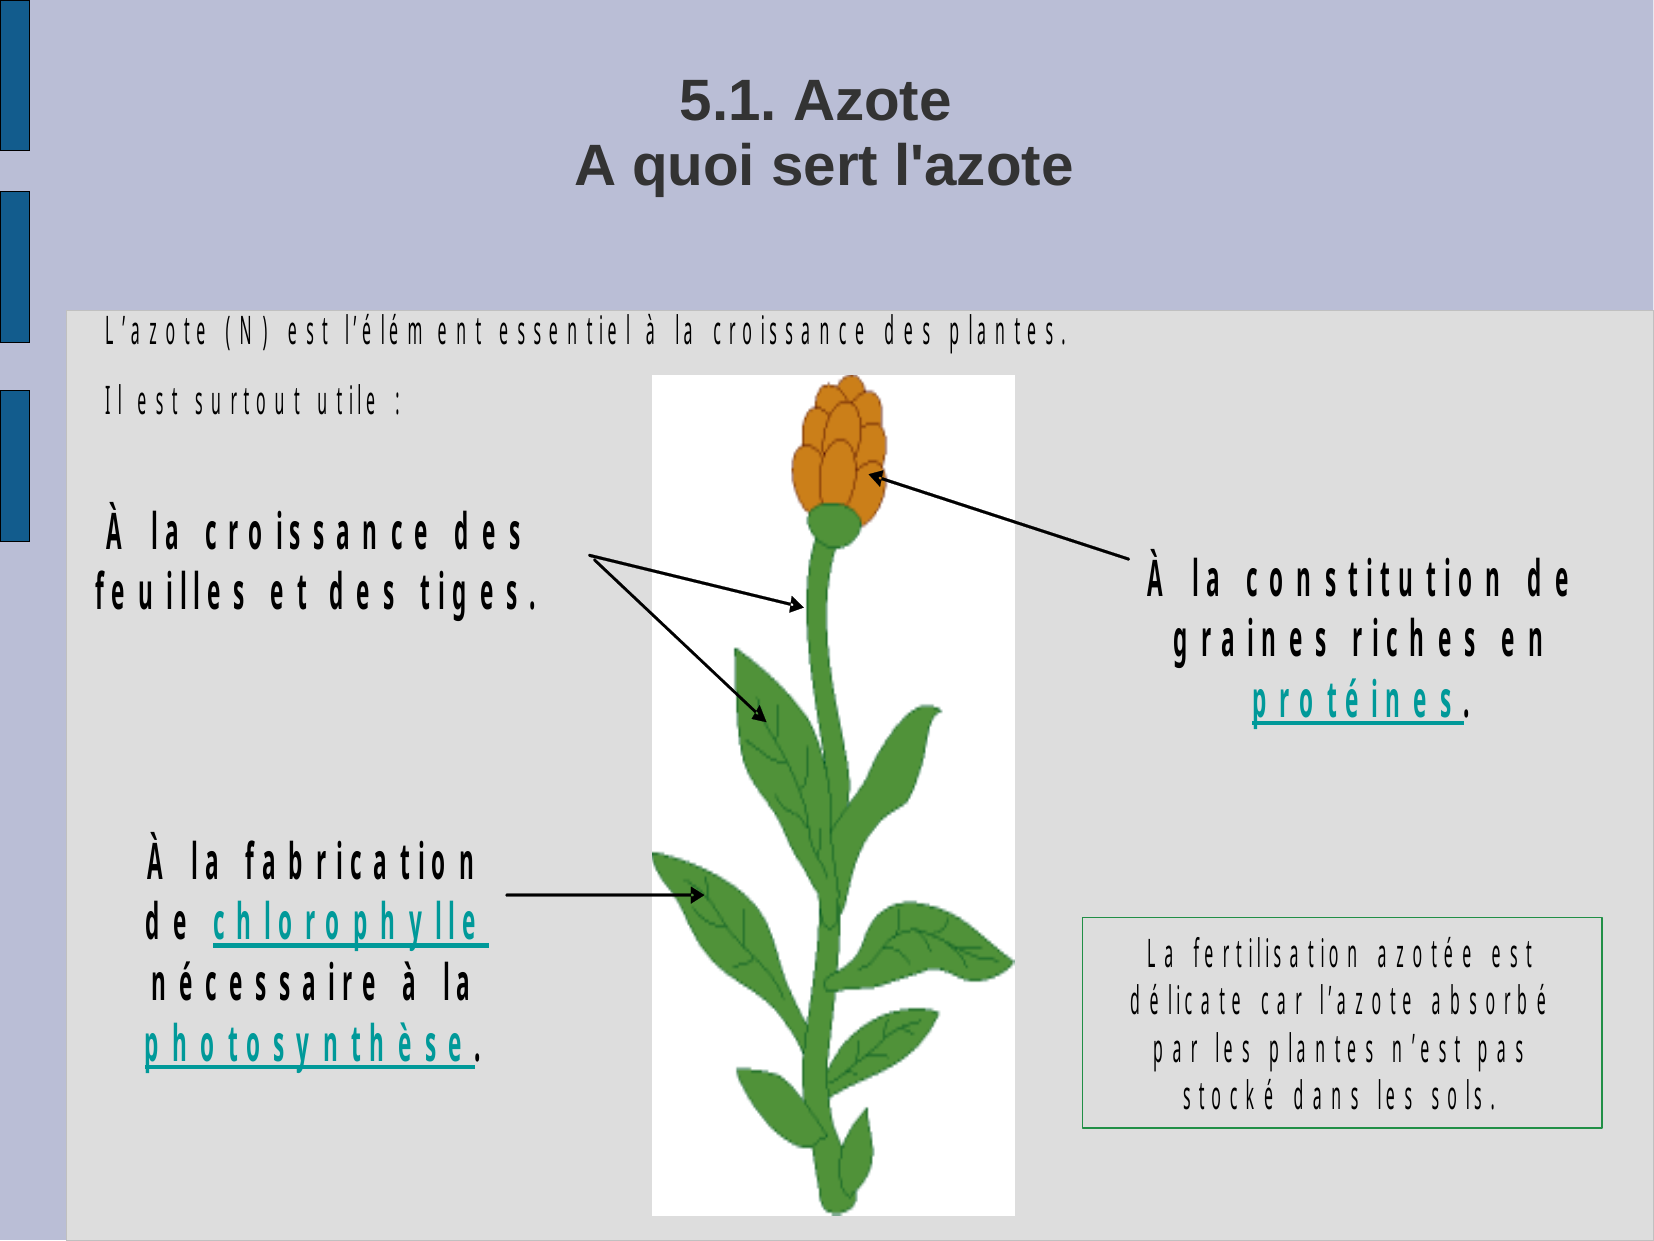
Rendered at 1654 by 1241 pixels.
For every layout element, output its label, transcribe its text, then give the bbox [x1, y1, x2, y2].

picture [63, 295, 1625, 1216]
title 5.1. Azote A quoi sert l'azote [118, 29, 1531, 237]
